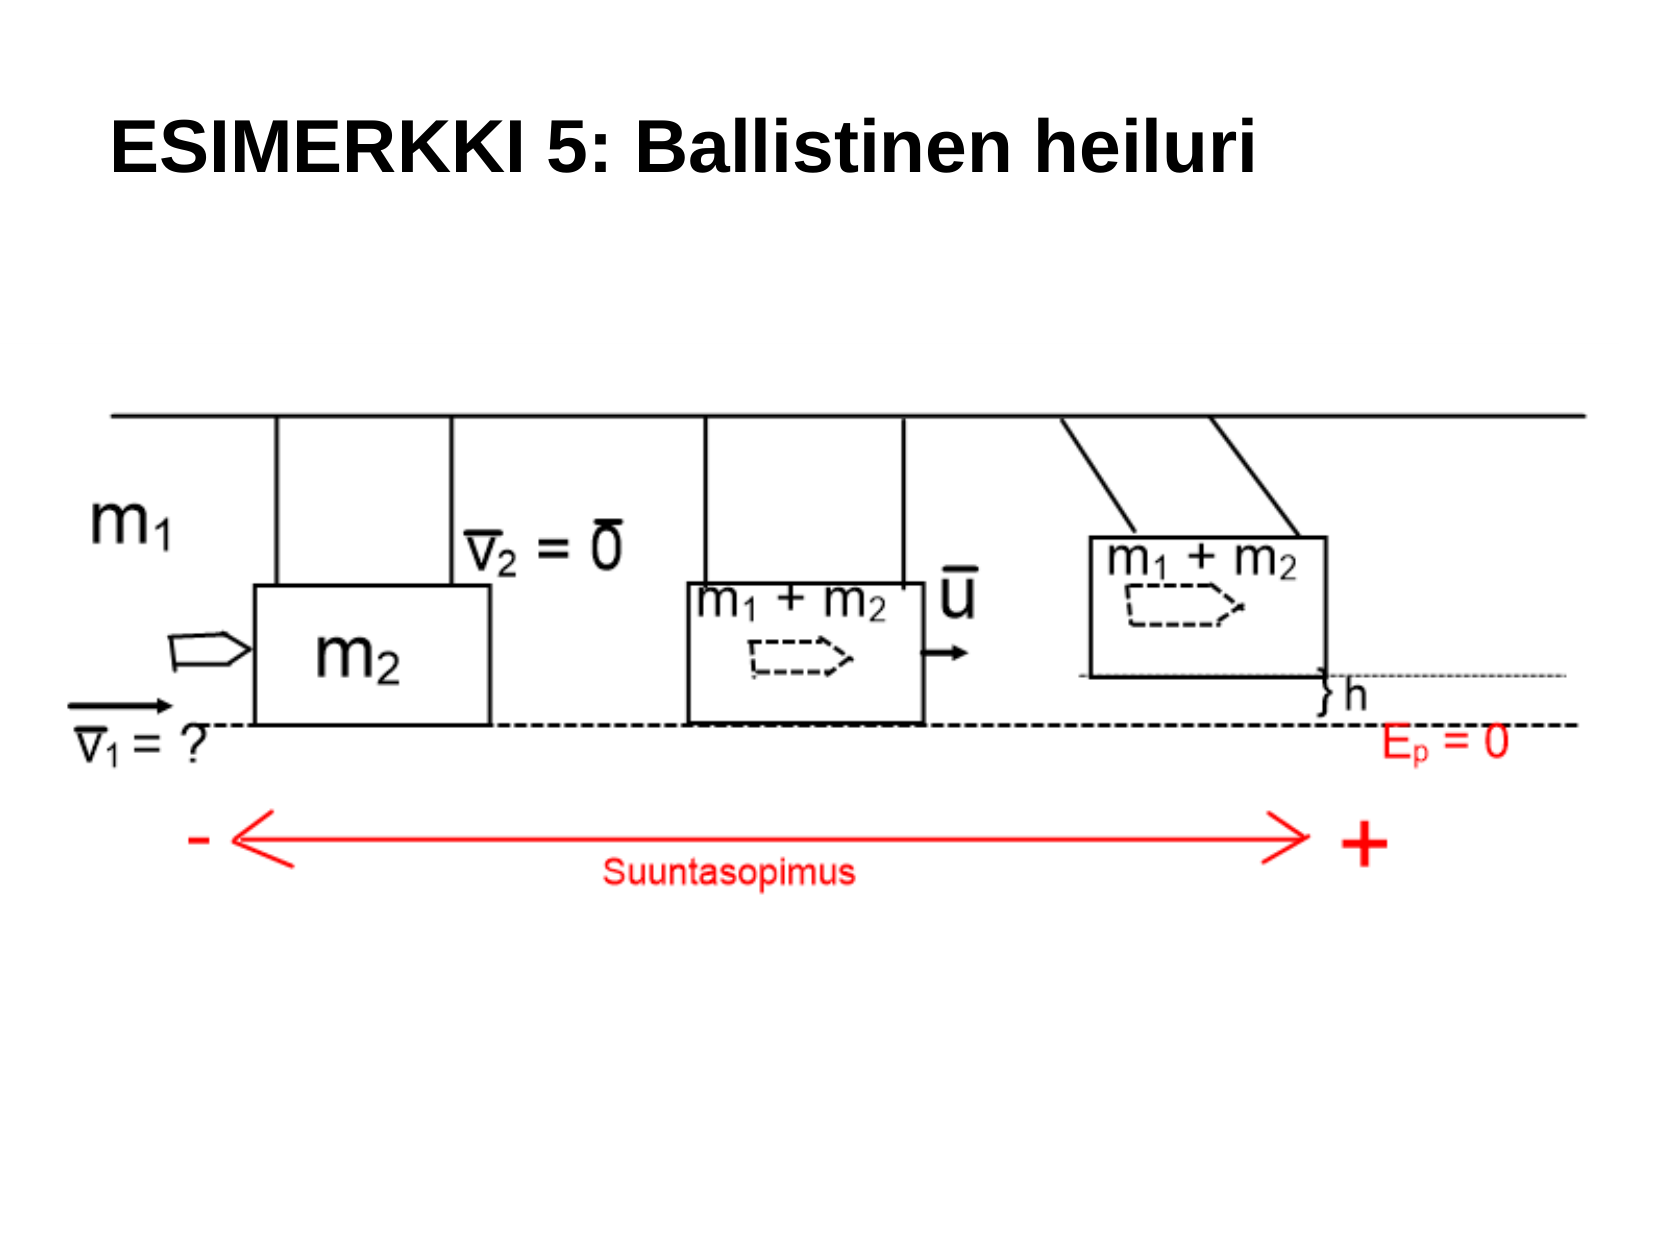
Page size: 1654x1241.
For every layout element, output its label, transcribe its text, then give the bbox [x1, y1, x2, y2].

picture [0, 342, 1619, 1022]
text_box ESIMERKKI 5: Ballistinen heiluri [95, 96, 1501, 196]
